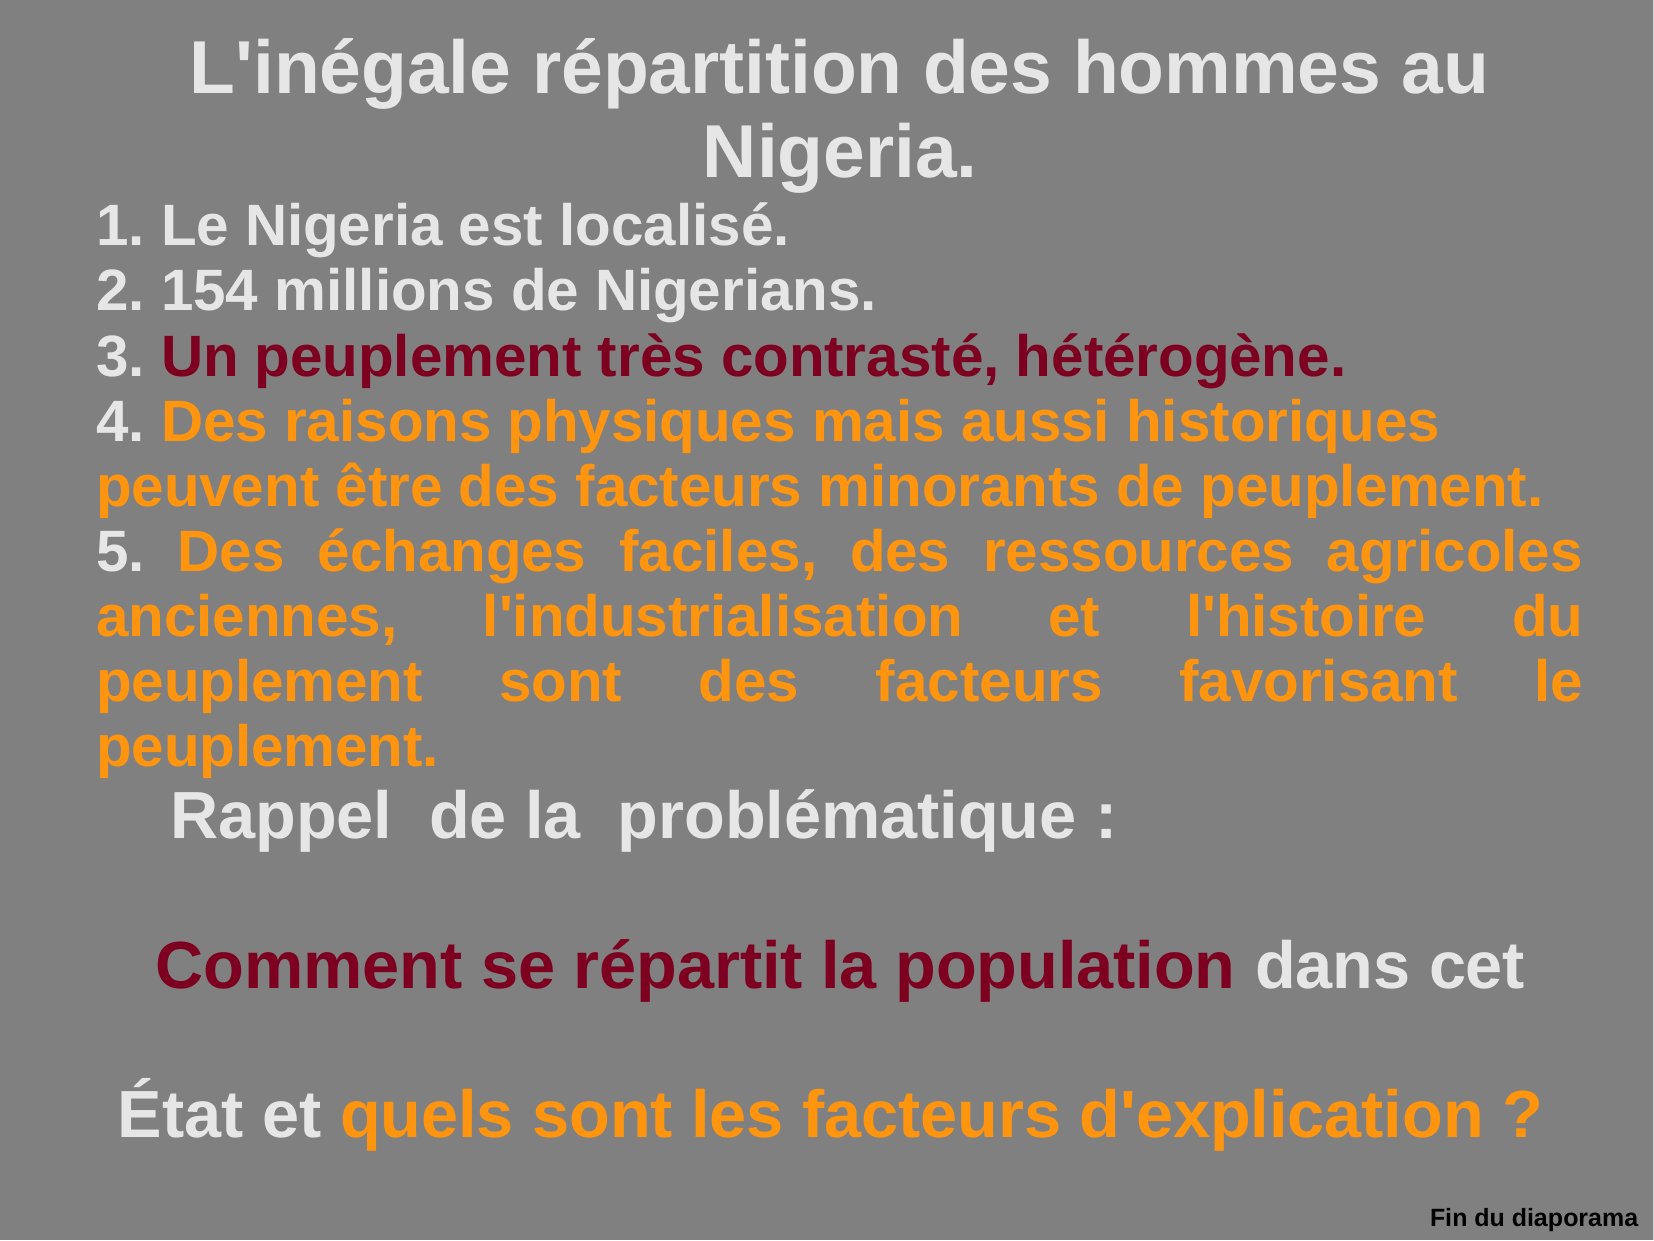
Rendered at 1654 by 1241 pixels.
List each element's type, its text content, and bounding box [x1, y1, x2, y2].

text_box Fin du diaporama [1415, 1196, 1654, 1241]
subtitle L'inégale répartition des hommes au Nigeria. 1. Le Nigeria est localisé. 2. 154 millions de Nigerians. 3. Un peuplement très contrasté, hétérogène. 4. Des raisons physiques mais aussi historiques peuvent être des facteurs minorants de peuplement. 5. Des échanges faciles, des ressources agricoles anciennes, l'industrialisation et l'histoire du peuplement sont des facteurs favorisant le peuplement. Rappel de la problématique : Comment se répartit la population dans cet État et quels sont les facteurs d'explication ? [96, 18, 1585, 1159]
